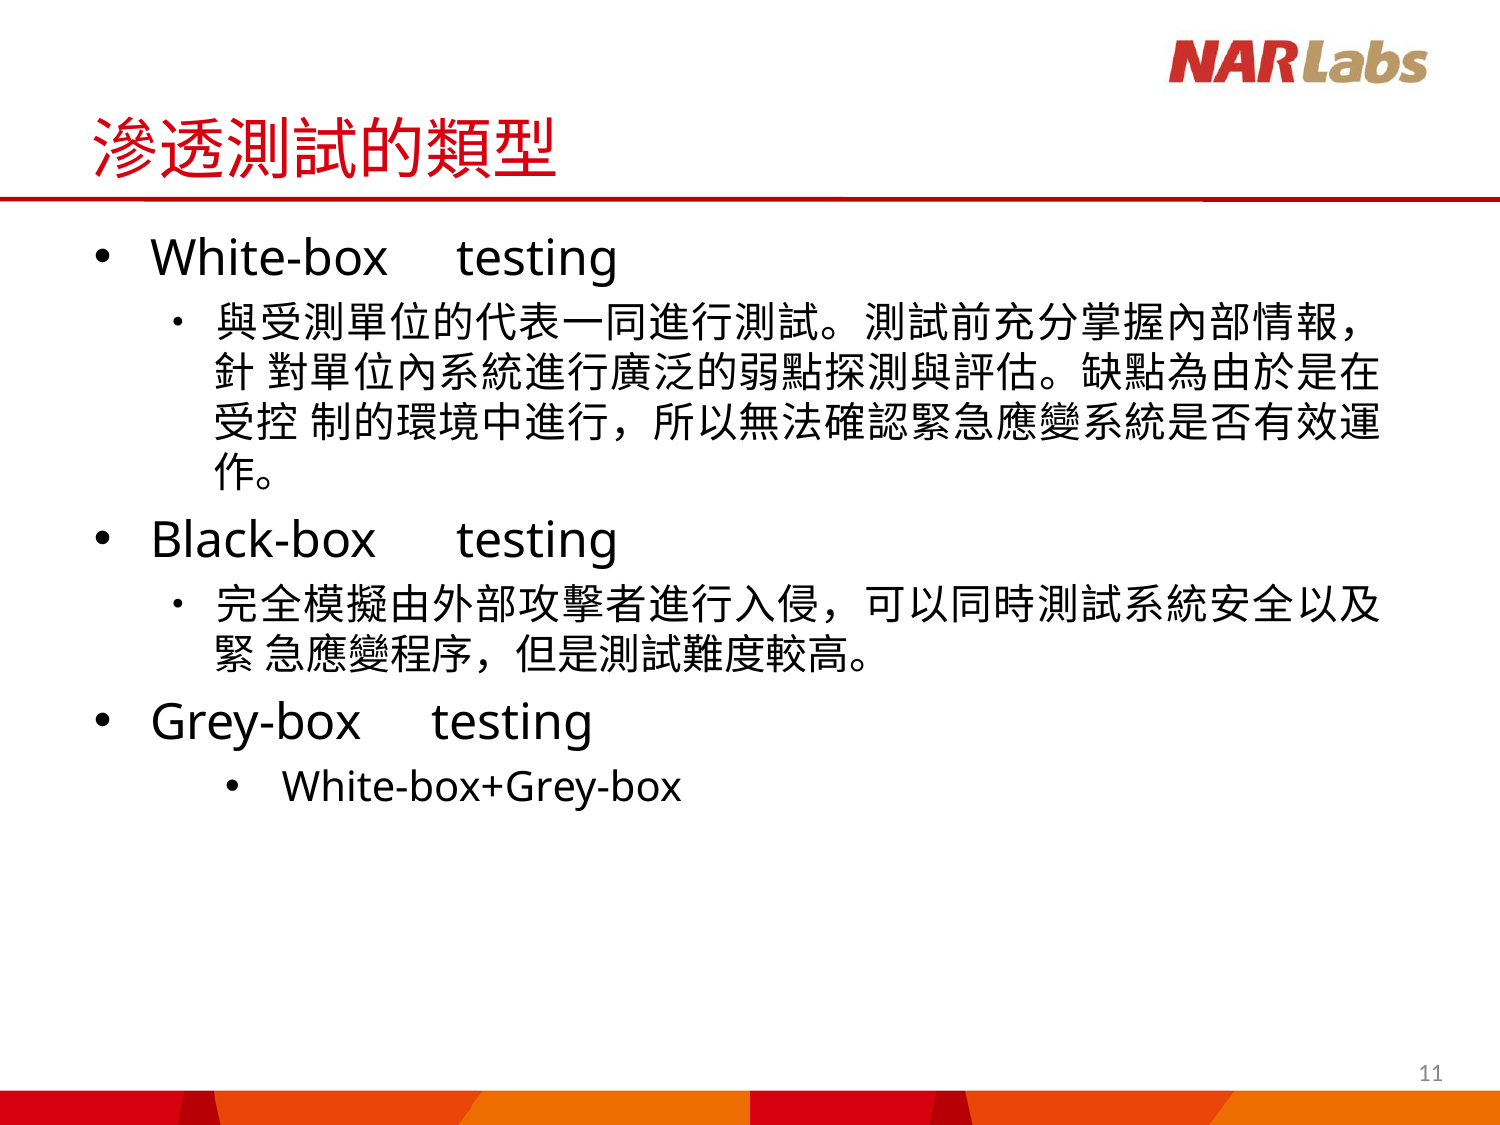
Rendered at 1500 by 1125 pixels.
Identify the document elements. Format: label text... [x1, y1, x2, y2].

title 滲透測試的類型 [89, 107, 1411, 189]
text_box White-box testing • 與受測單位的代表一同進行測試。測試前充分掌握內部情報，針 對單位內系統進行廣泛的弱點探測與評估。缺點為由於是在受控 制的環境中進行，所以無法確認緊急應變系統是否有效運作。 Black-box testing • 完全模擬由外部攻擊者進行入侵，可以同時測試系統安全以及緊 急應變程序，但是測試難度較高。 Grey-box testing White-box+Grey-box [89, 225, 1384, 763]
text_box 11 [1414, 1056, 1448, 1090]
